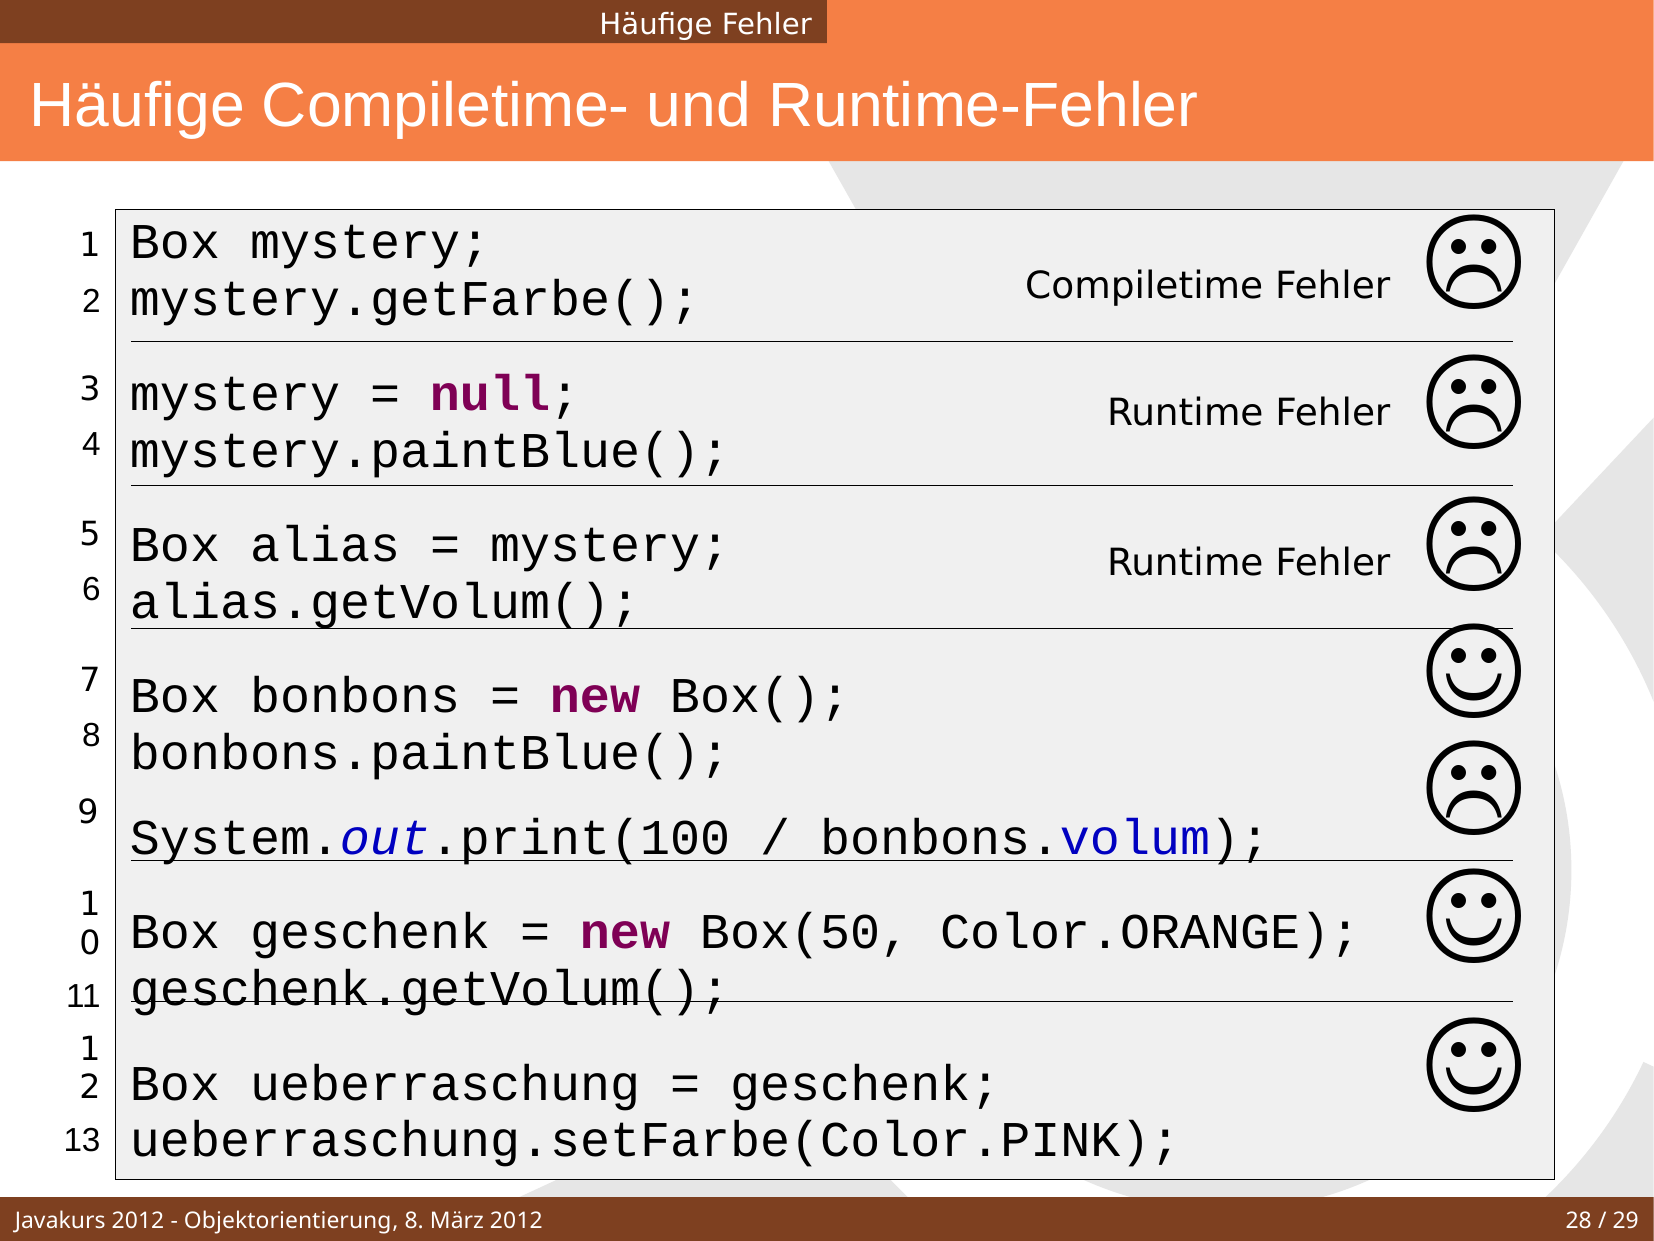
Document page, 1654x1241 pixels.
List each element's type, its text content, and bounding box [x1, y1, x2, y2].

text_box Häufige Fehler [29, 0, 827, 50]
table_cell 2 [54, 273, 115, 328]
text_box  [1421, 361, 1528, 487]
text_box  [1421, 629, 1528, 746]
text_box Runtime Fehler [1092, 533, 1410, 592]
table_header 12 [43, 1022, 115, 1114]
text_box  [1421, 874, 1528, 1000]
text_box Compiletime Fehler [1010, 256, 1408, 315]
table_cell 4 [54, 417, 115, 472]
table_header 5 [54, 506, 115, 561]
title Häufige Compiletime- und Runtime-Fehler [29, 67, 1595, 143]
table_header 3 [54, 361, 115, 417]
text_box  [1421, 746, 1528, 872]
text_box  [1421, 221, 1528, 347]
table_cell 13 [43, 1114, 115, 1167]
text_box  [1421, 502, 1528, 628]
table_header 1 [54, 217, 115, 273]
text_box Runtime Fehler [1092, 383, 1410, 442]
table_header 9 [52, 785, 113, 840]
text_box  [1421, 1023, 1528, 1149]
text_box Box mystery; mystery.getFarbe(); mystery = null; mystery.paintBlue(); Box alias = mystery; alias.getVolum(); Box bonbons = new Box(); bonbons.paintBlue(); System.out.print(100 / bonbons.volum); Box geschenk = new Box(50, Color.ORANGE); geschenk.getVolum(); Box ueberraschung = geschenk; ueberraschung.setFarbe(Color.PINK); [115, 209, 1555, 1139]
table_header 10 [43, 877, 115, 970]
table_cell 8 [54, 707, 115, 763]
table_cell 6 [54, 561, 115, 617]
table_header 7 [54, 652, 115, 707]
table_cell 11 [43, 970, 115, 1022]
